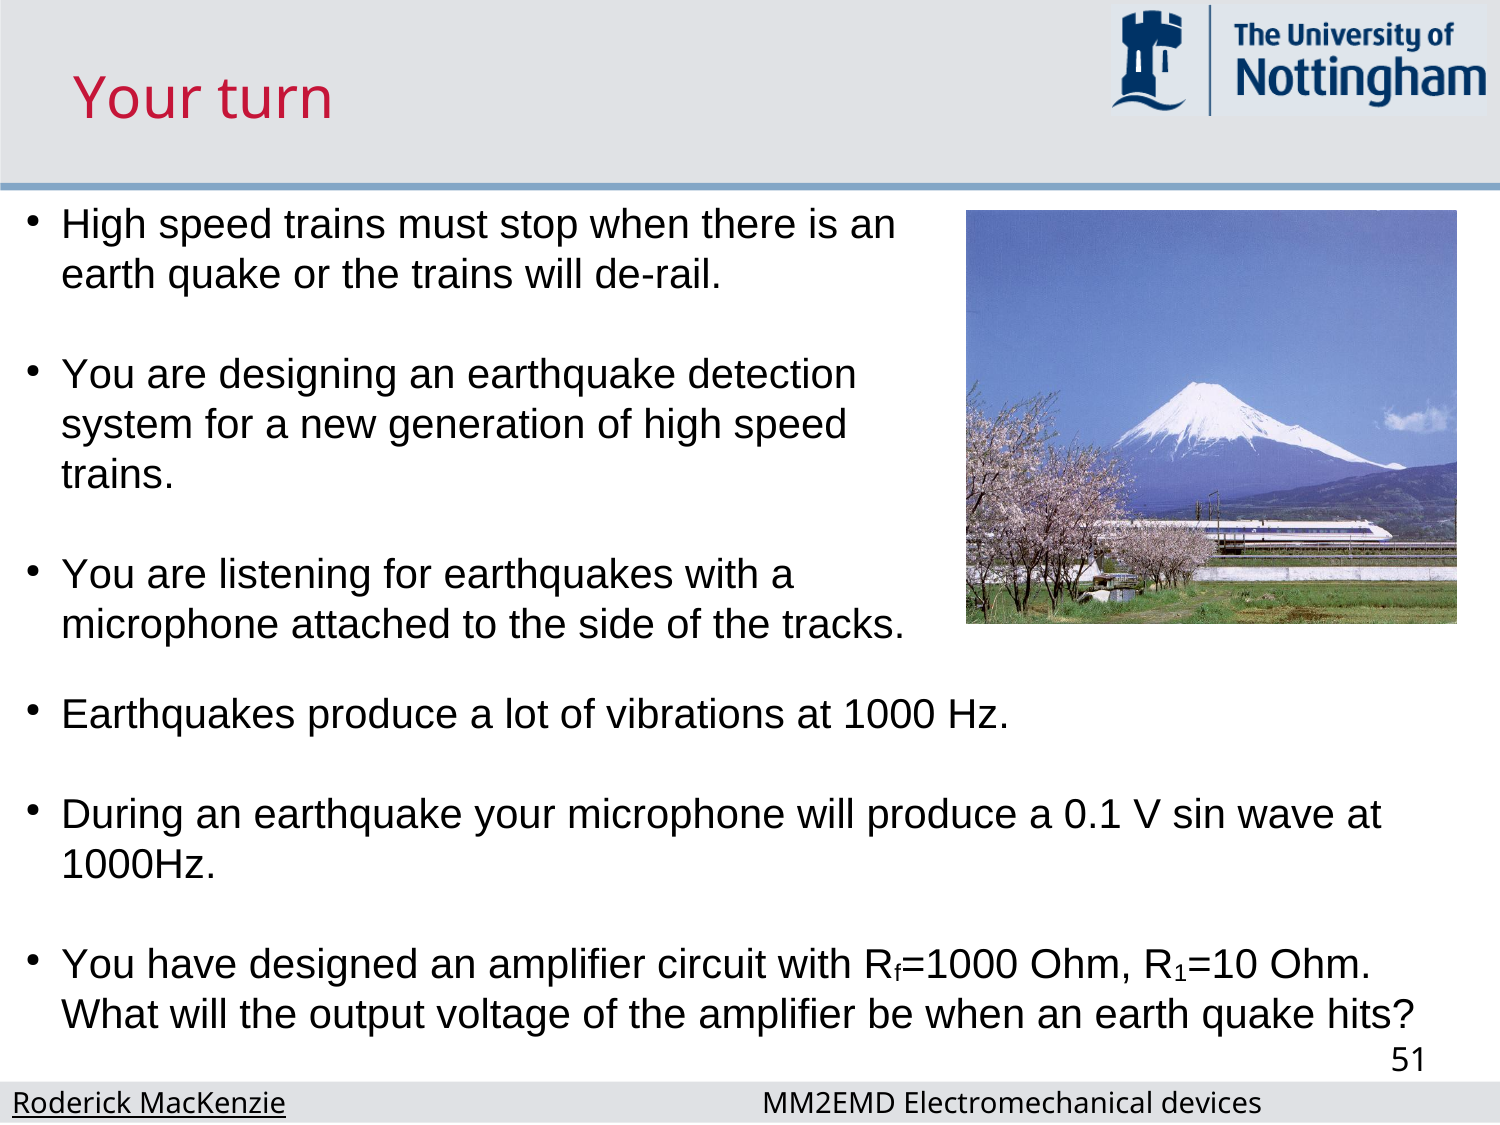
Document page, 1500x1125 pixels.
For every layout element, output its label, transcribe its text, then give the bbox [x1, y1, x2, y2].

picture [1111, 4, 1487, 116]
text_box <number> [1375, 1030, 1500, 1101]
text_box Earthquakes produce a lot of vibrations at 1000 Hz. During an earthquake your microphone will produce a 0.1 V sin wave at 1000Hz. You have designed an amplifier circuit with Rf=1000 Ohm, R1=10 Ohm. What will the output voltage of the amplifier be when an earth quake hits? [10, 679, 1497, 1058]
picture [966, 210, 1457, 624]
text_box High speed trains must stop when there is an earth quake or the trains will de-rail. You are designing an earthquake detection system for a new generation of high speed trains. You are listening for earthquakes with a microphone attached to the side of the tracks. [10, 189, 950, 679]
title Your turn [59, 20, 942, 172]
